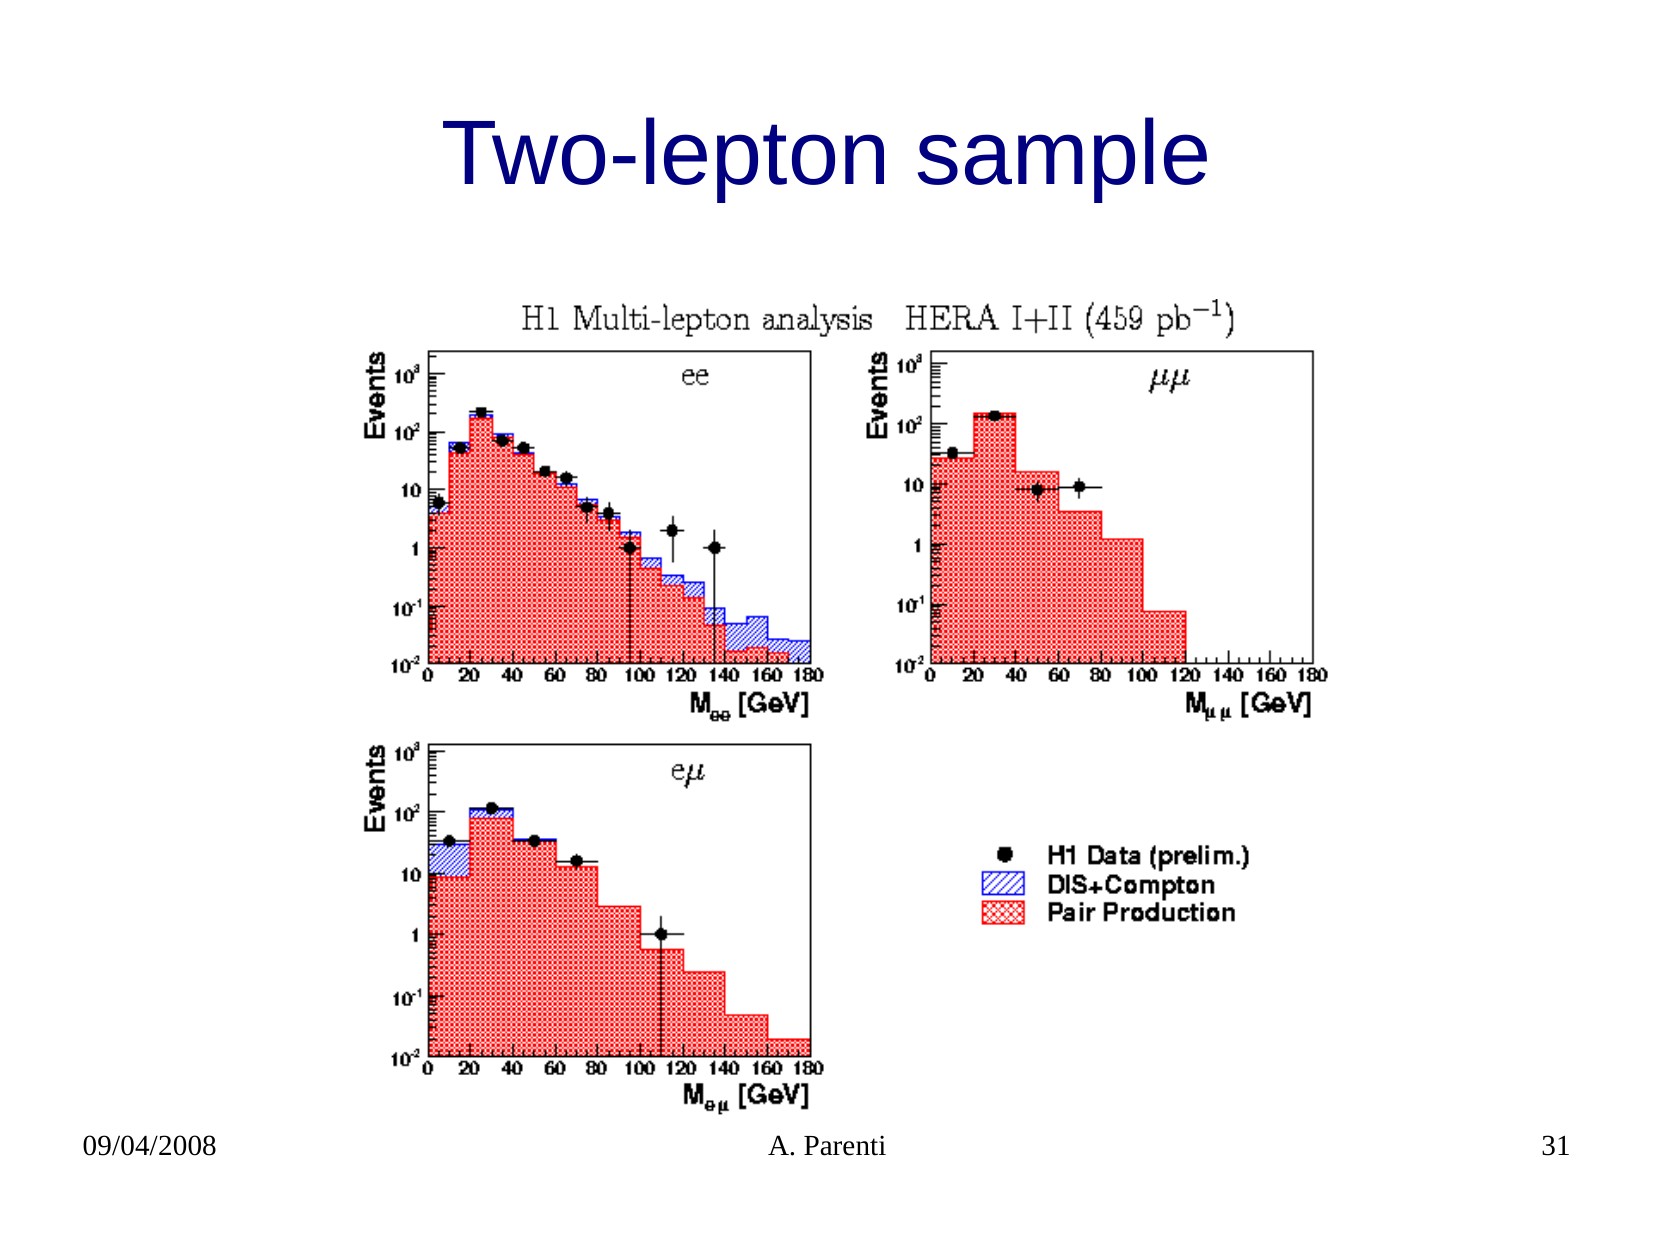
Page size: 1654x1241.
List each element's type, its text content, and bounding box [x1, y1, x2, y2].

title Two-lepton sample [82, 49, 1571, 257]
picture [337, 299, 1340, 1126]
